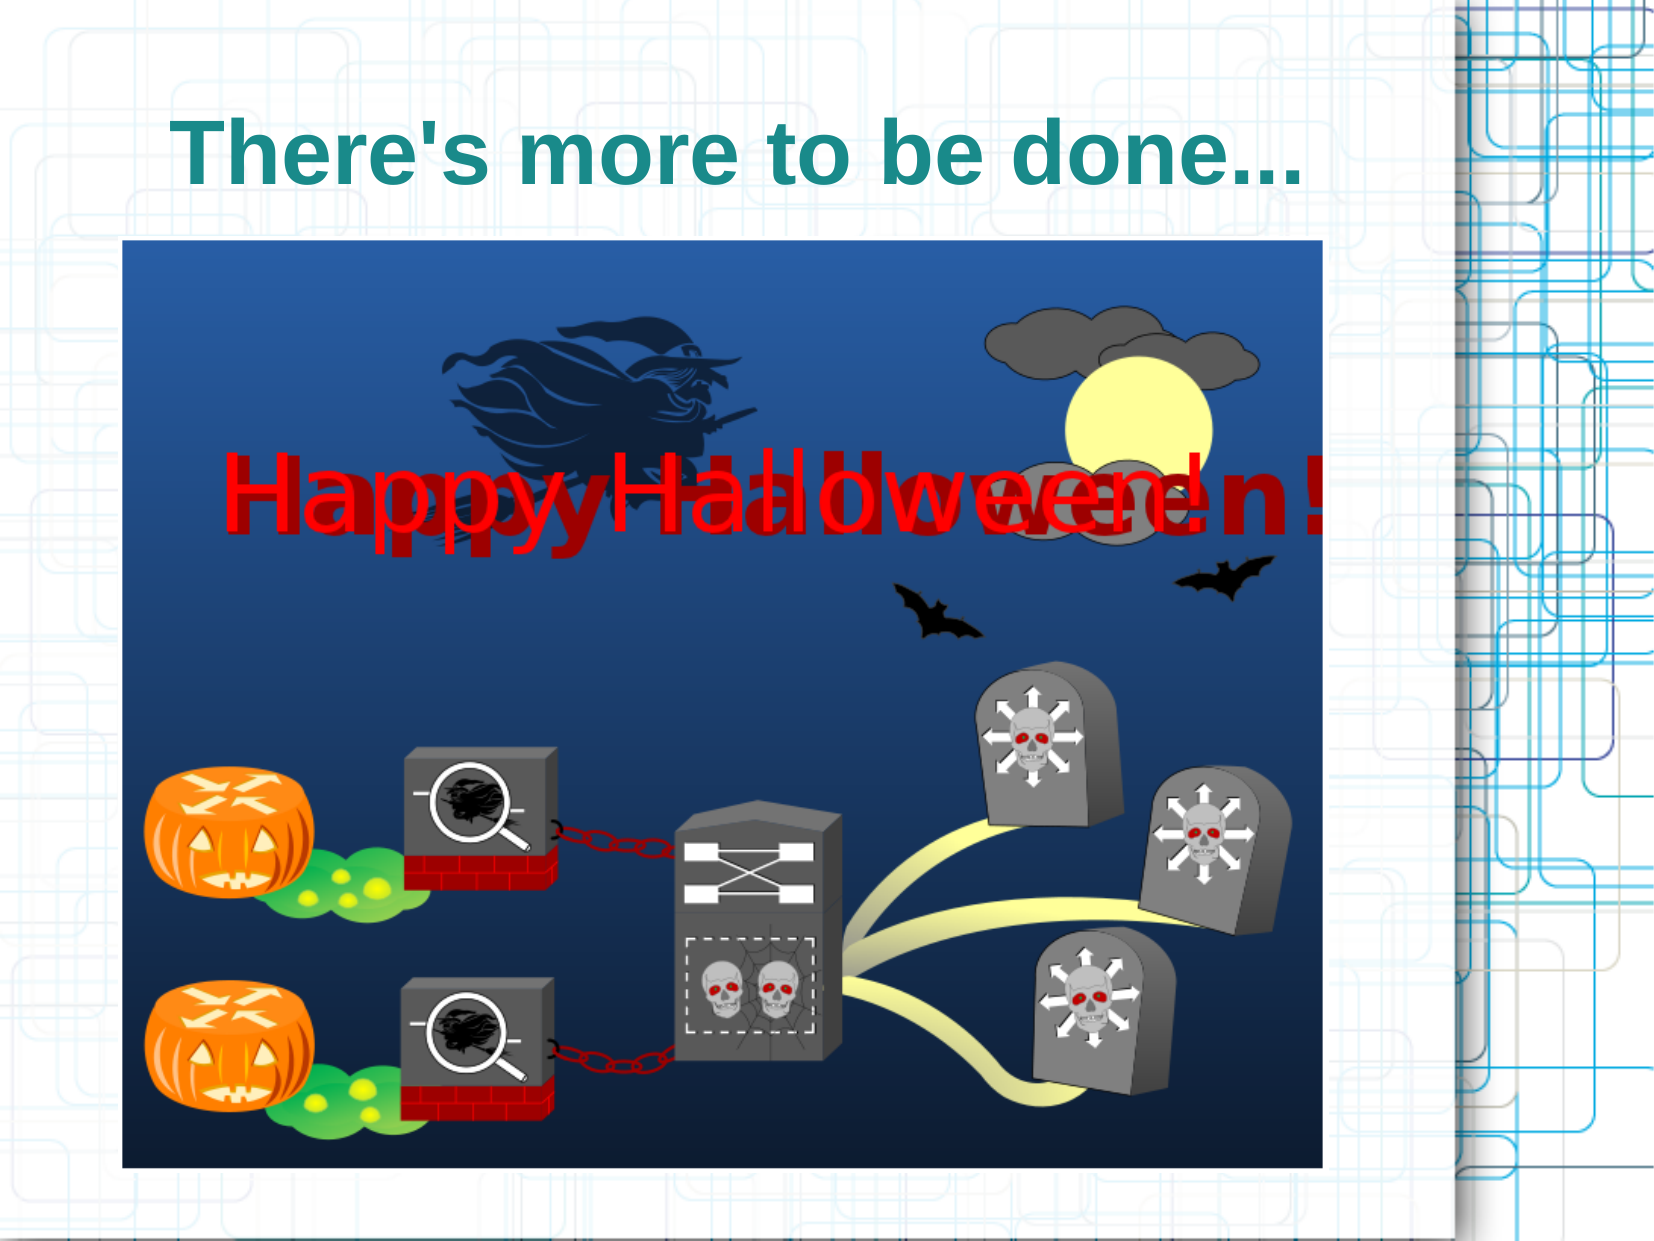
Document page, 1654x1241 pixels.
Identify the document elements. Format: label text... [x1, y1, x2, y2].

title There's more to be done... [59, 49, 1418, 257]
picture [0, 0, 1654, 1241]
